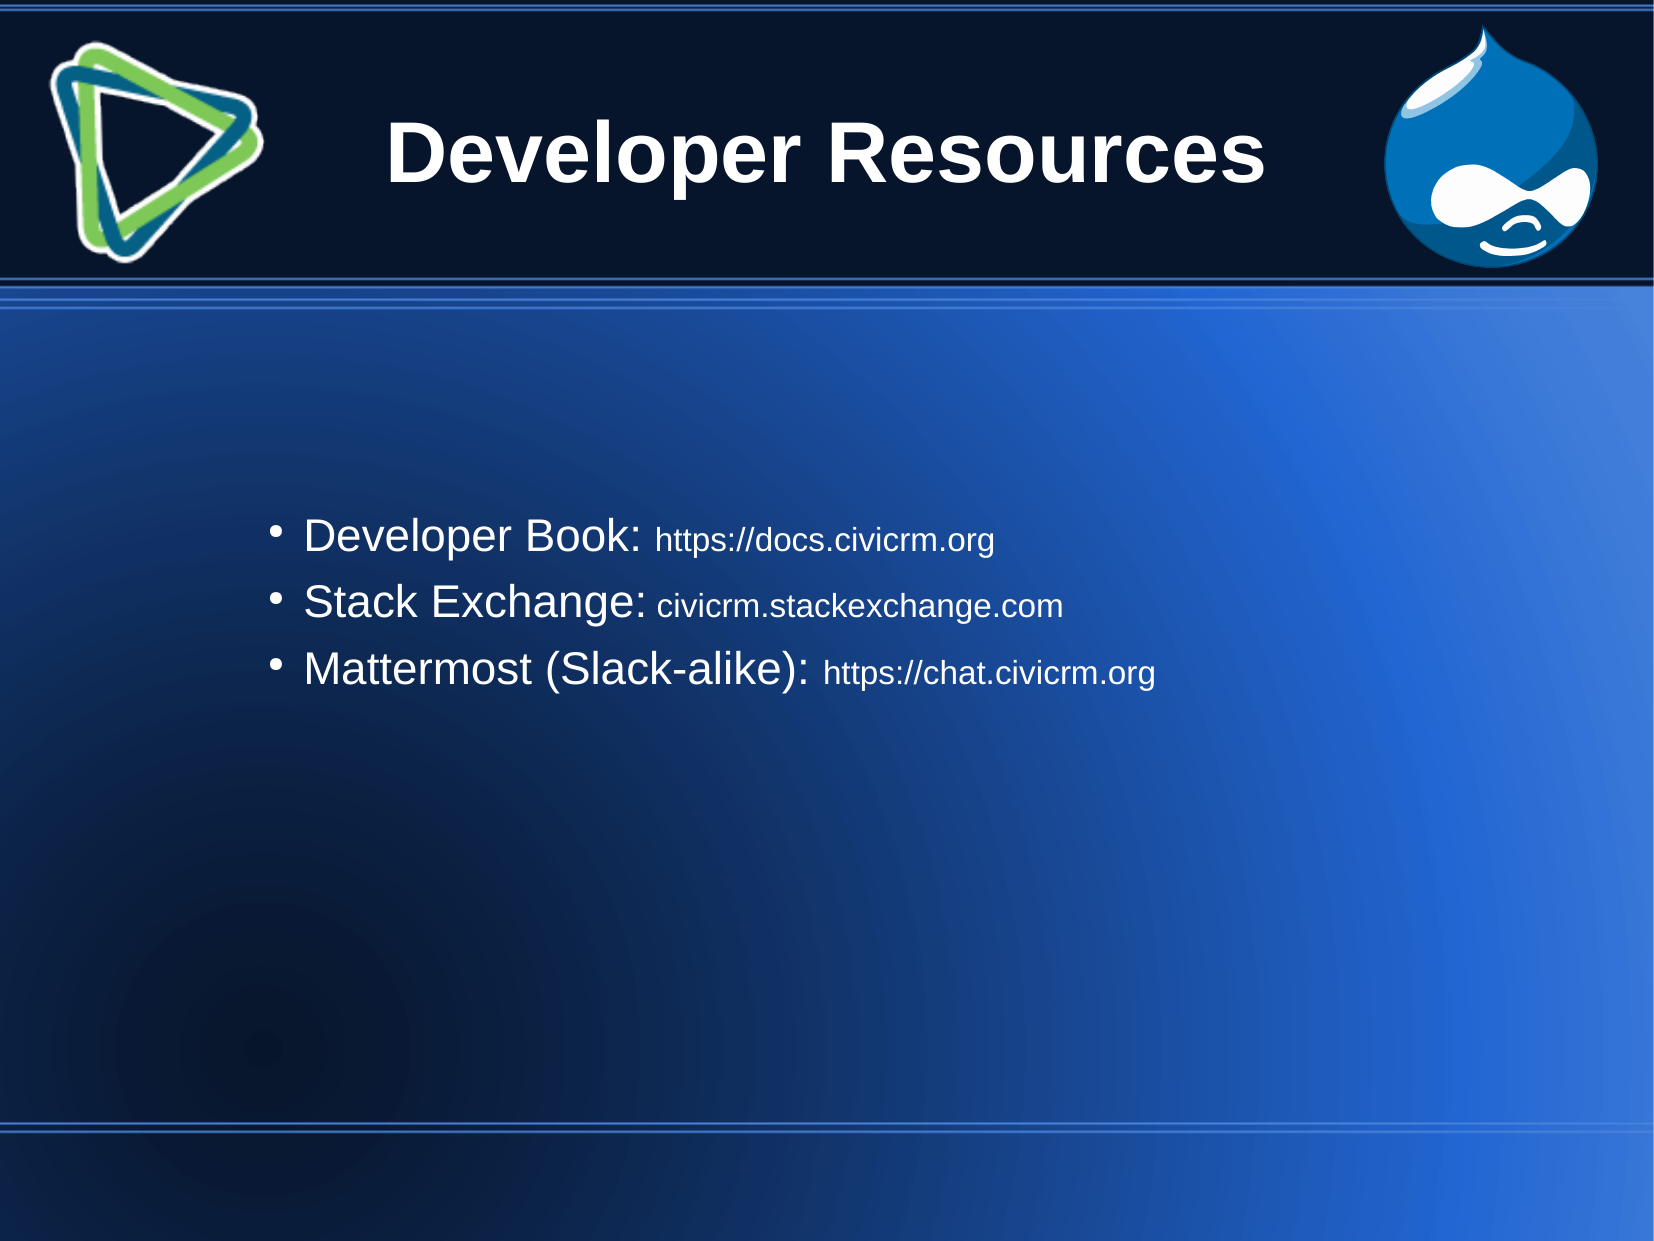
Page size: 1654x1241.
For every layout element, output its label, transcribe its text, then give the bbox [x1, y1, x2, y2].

picture [0, 0, 1654, 1241]
title Developer Resources [283, 49, 1382, 257]
text_box Developer Book: https://docs.civicrm.org Stack Exchange: civicrm.stackexchange.com Mattermost (Slack-alike): https://chat.civicrm.org [217, 375, 1531, 1076]
